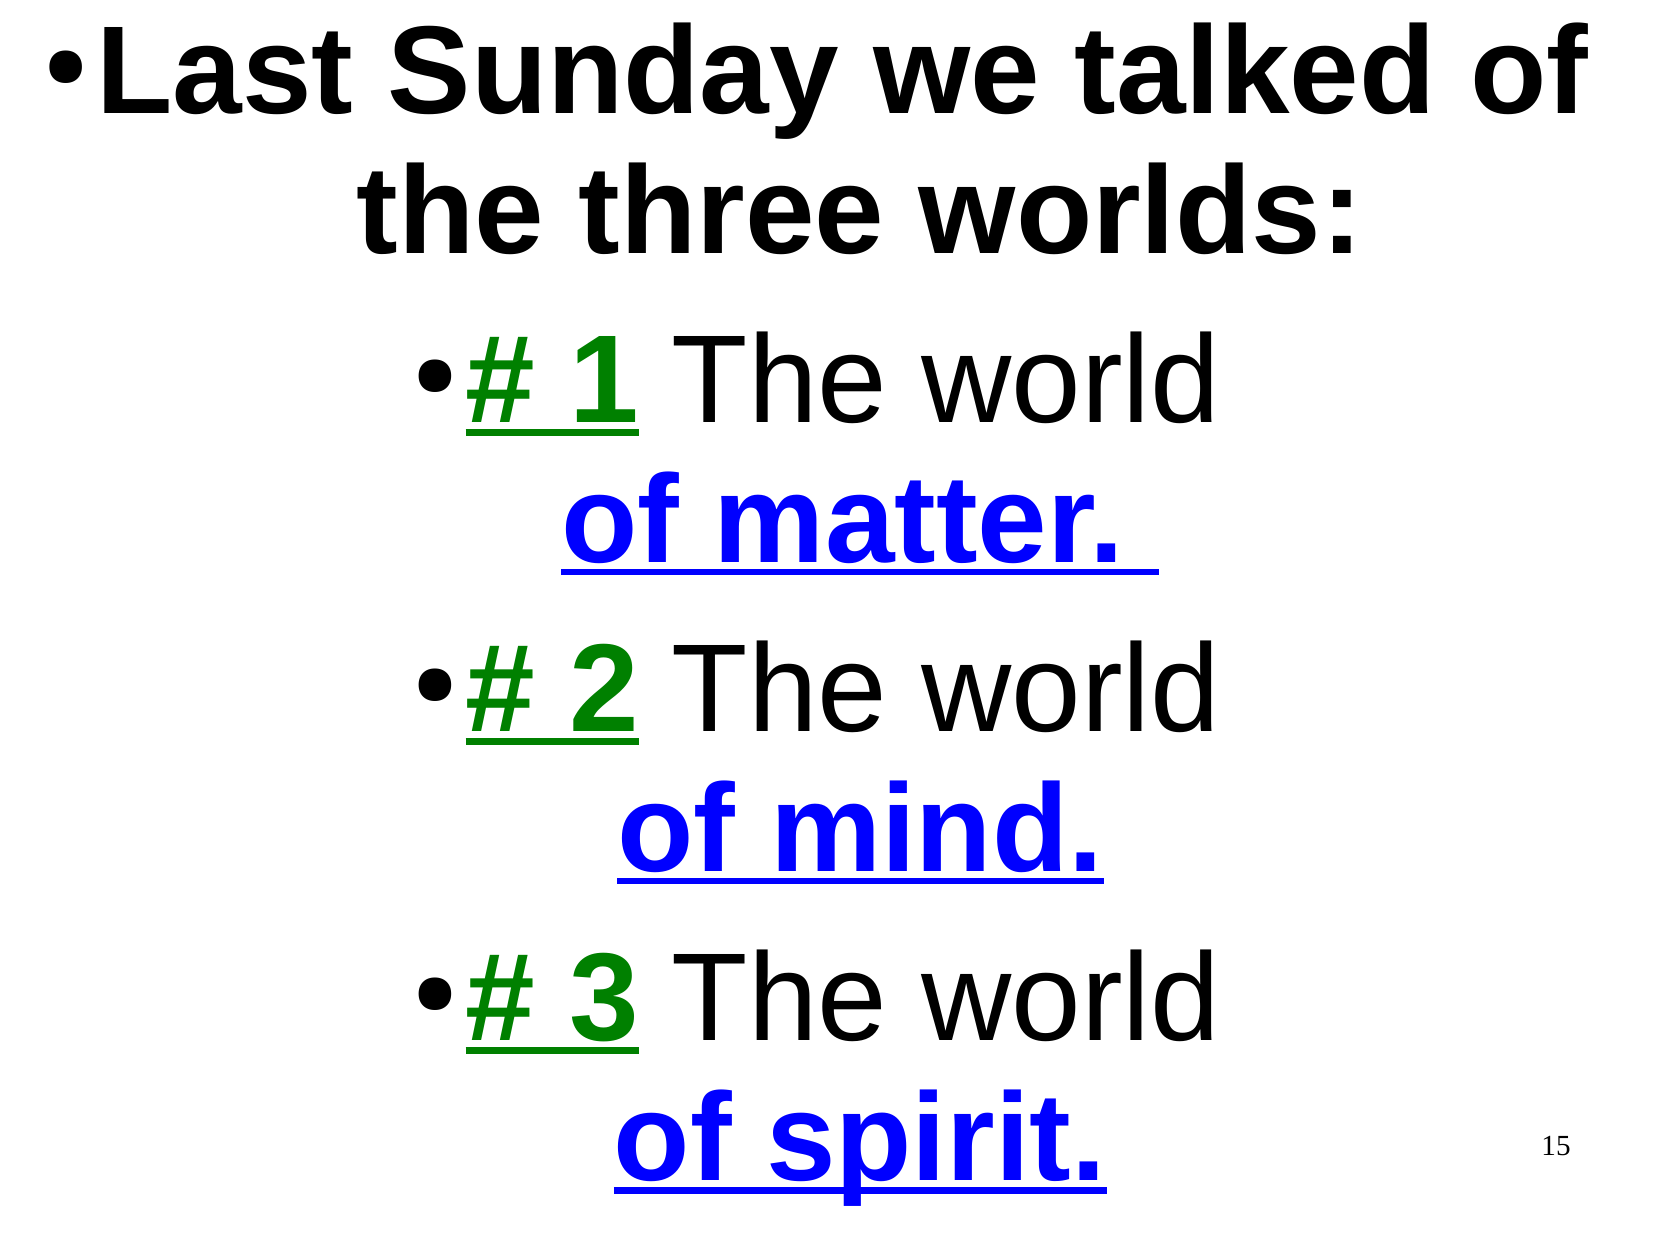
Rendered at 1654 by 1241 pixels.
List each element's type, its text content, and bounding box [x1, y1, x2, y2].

list Last Sunday we talked of the three worlds: # 1 The world of matter. # 2 The world of mind. # 3 The world of spirit. [0, 0, 1651, 1238]
